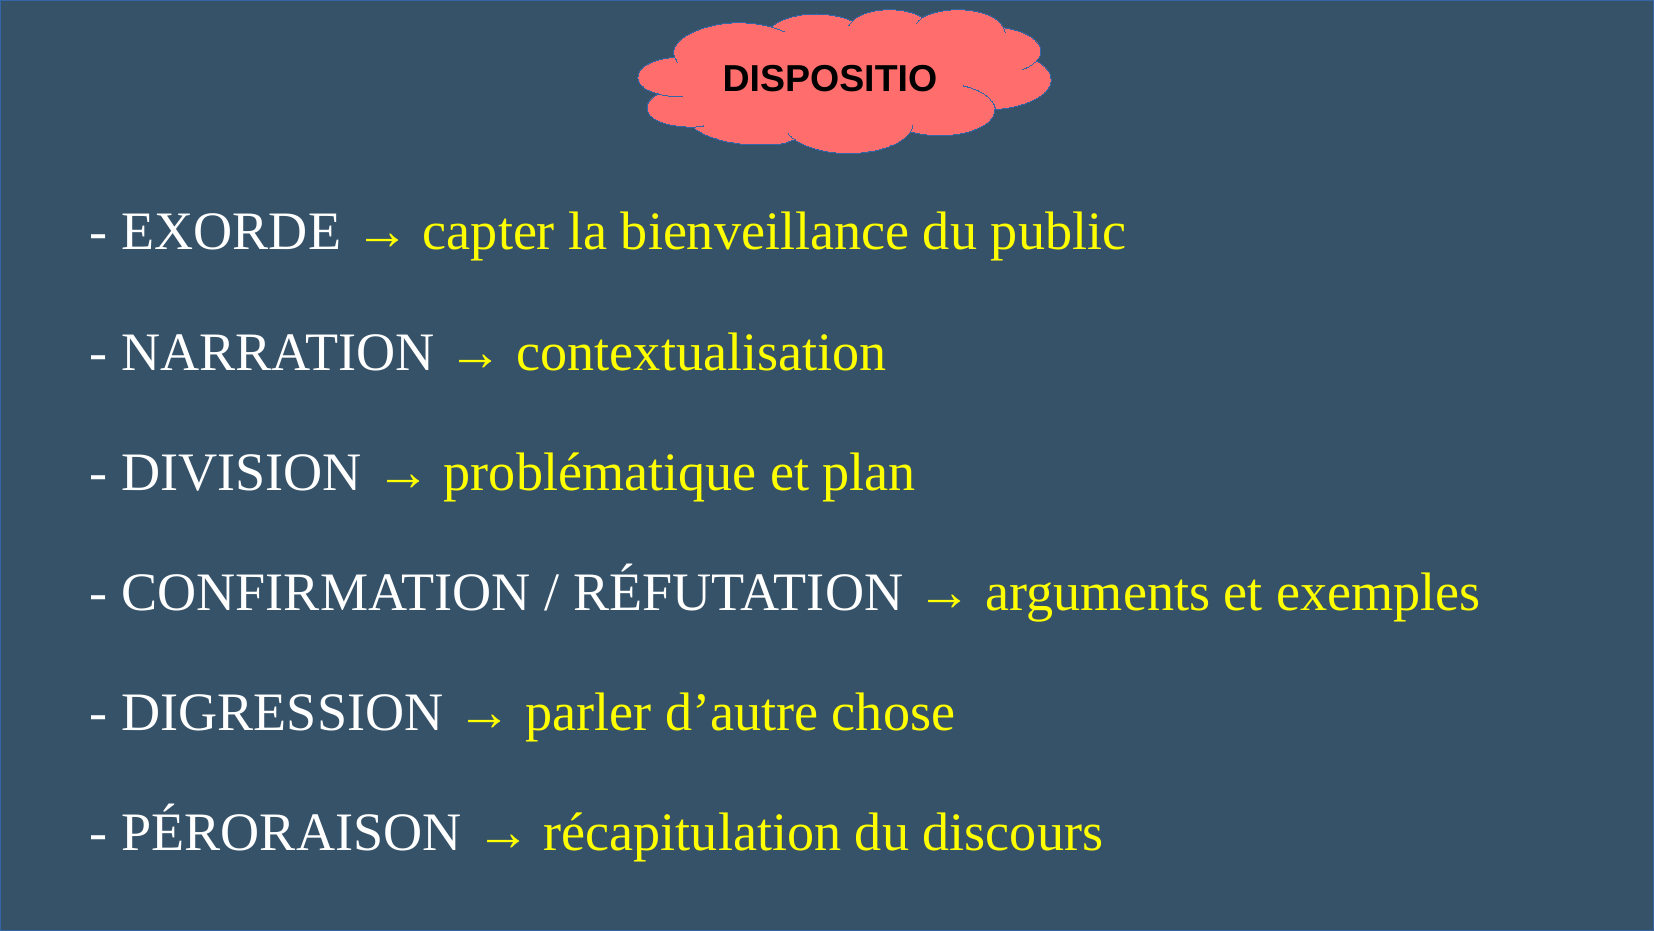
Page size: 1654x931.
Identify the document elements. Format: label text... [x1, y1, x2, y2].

text_box DISPOSITIO [637, 9, 1052, 154]
text_box - EXORDE → capter la bienveillance du public - NARRATION → contextualisation - DIVISION → problématique et plan - CONFIRMATION / RÉFUTATION → arguments et exemples - DIGRESSION → parler d’autre chose - PÉRORAISON → récapitulation du discours [0, 0, 1654, 931]
